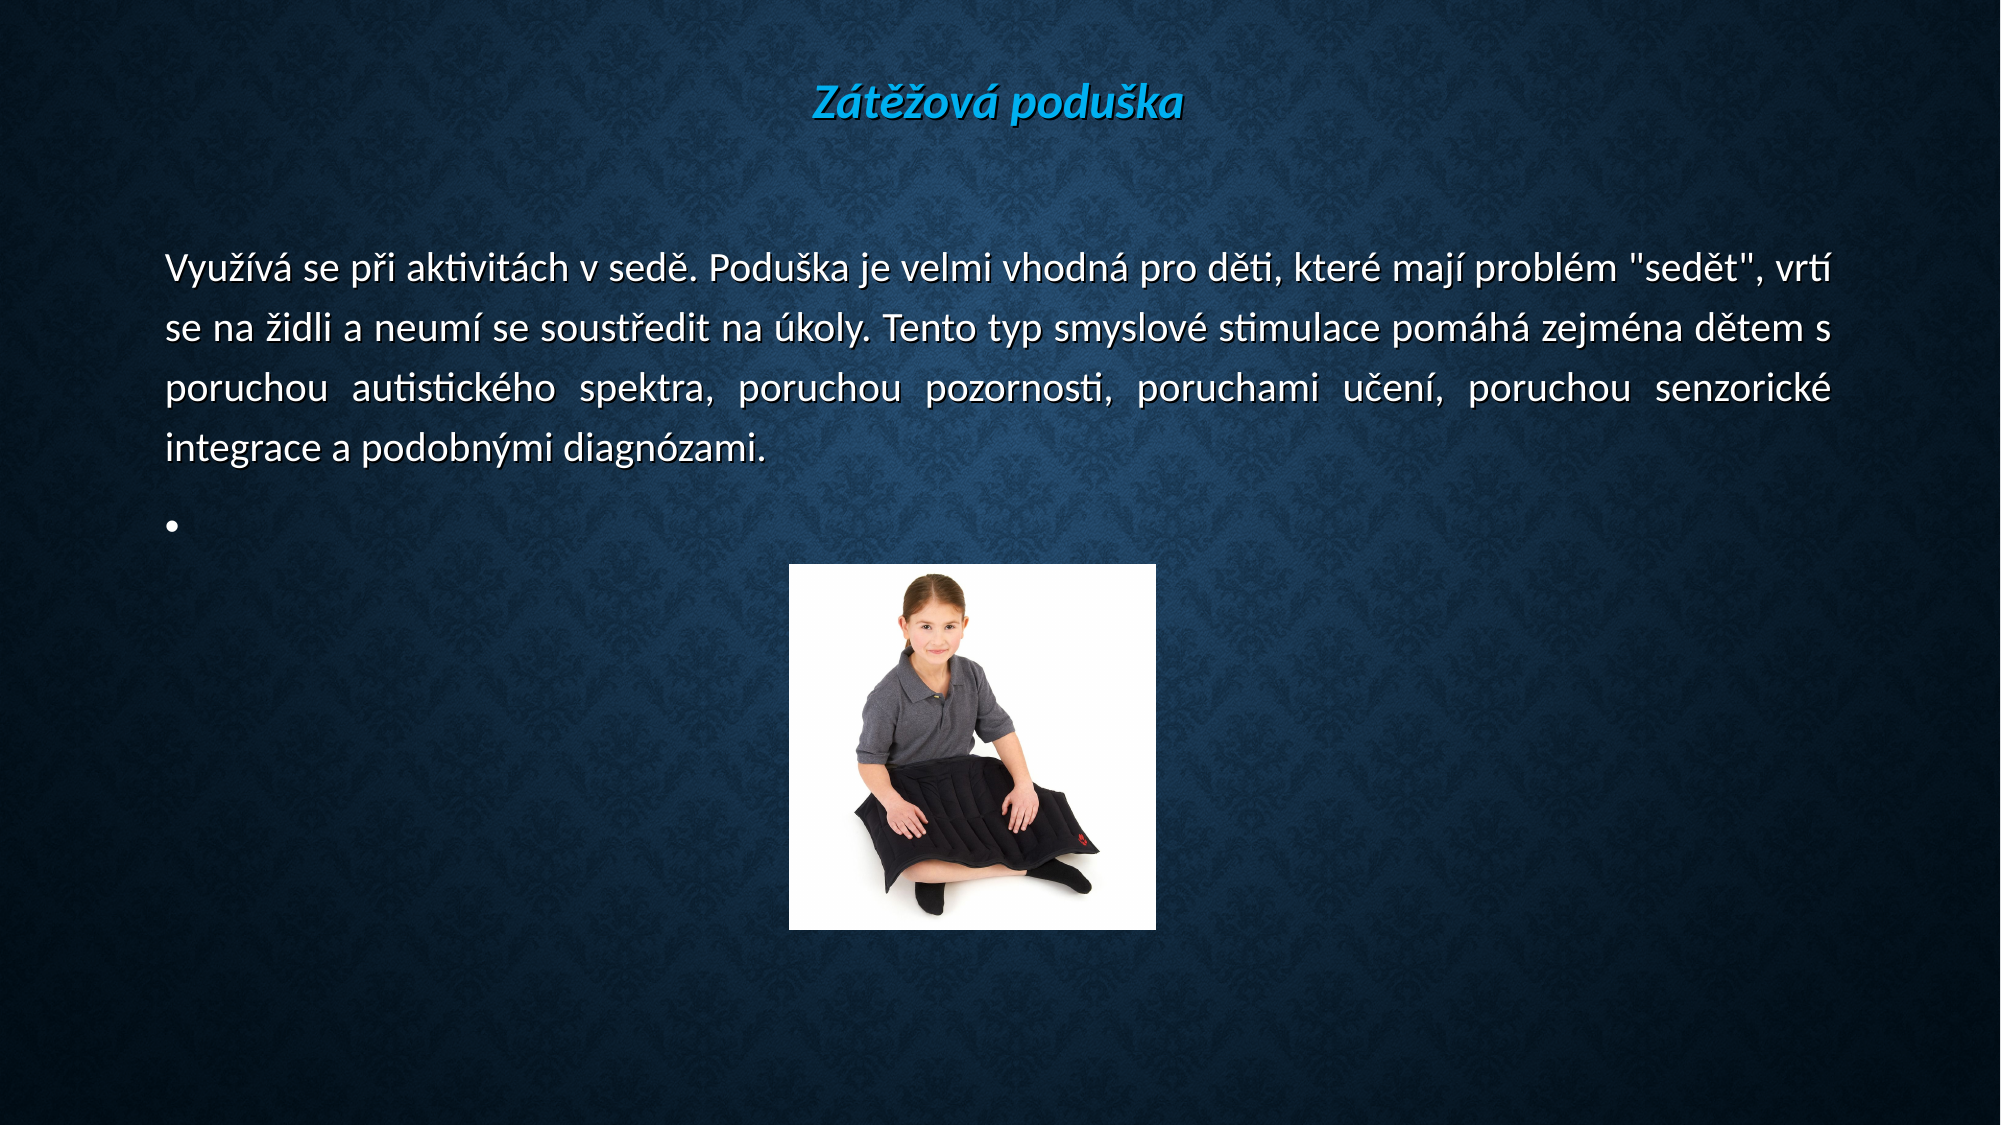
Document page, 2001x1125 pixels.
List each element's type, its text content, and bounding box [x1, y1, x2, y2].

list Zátěžová poduška Využívá se při aktivitách v sedě. Poduška je velmi vhodná pro děti, které mají problém "sedět", vrtí se na židli a neumí se soustředit na úkoly. Tento typ smyslové stimulace pomáhá zejména dětem s poruchou autistického spektra, poruchou pozornosti, poruchami učení, poruchou senzorické integrace a podobnými diagnózami. [149, 48, 1849, 951]
picture [789, 564, 1156, 930]
